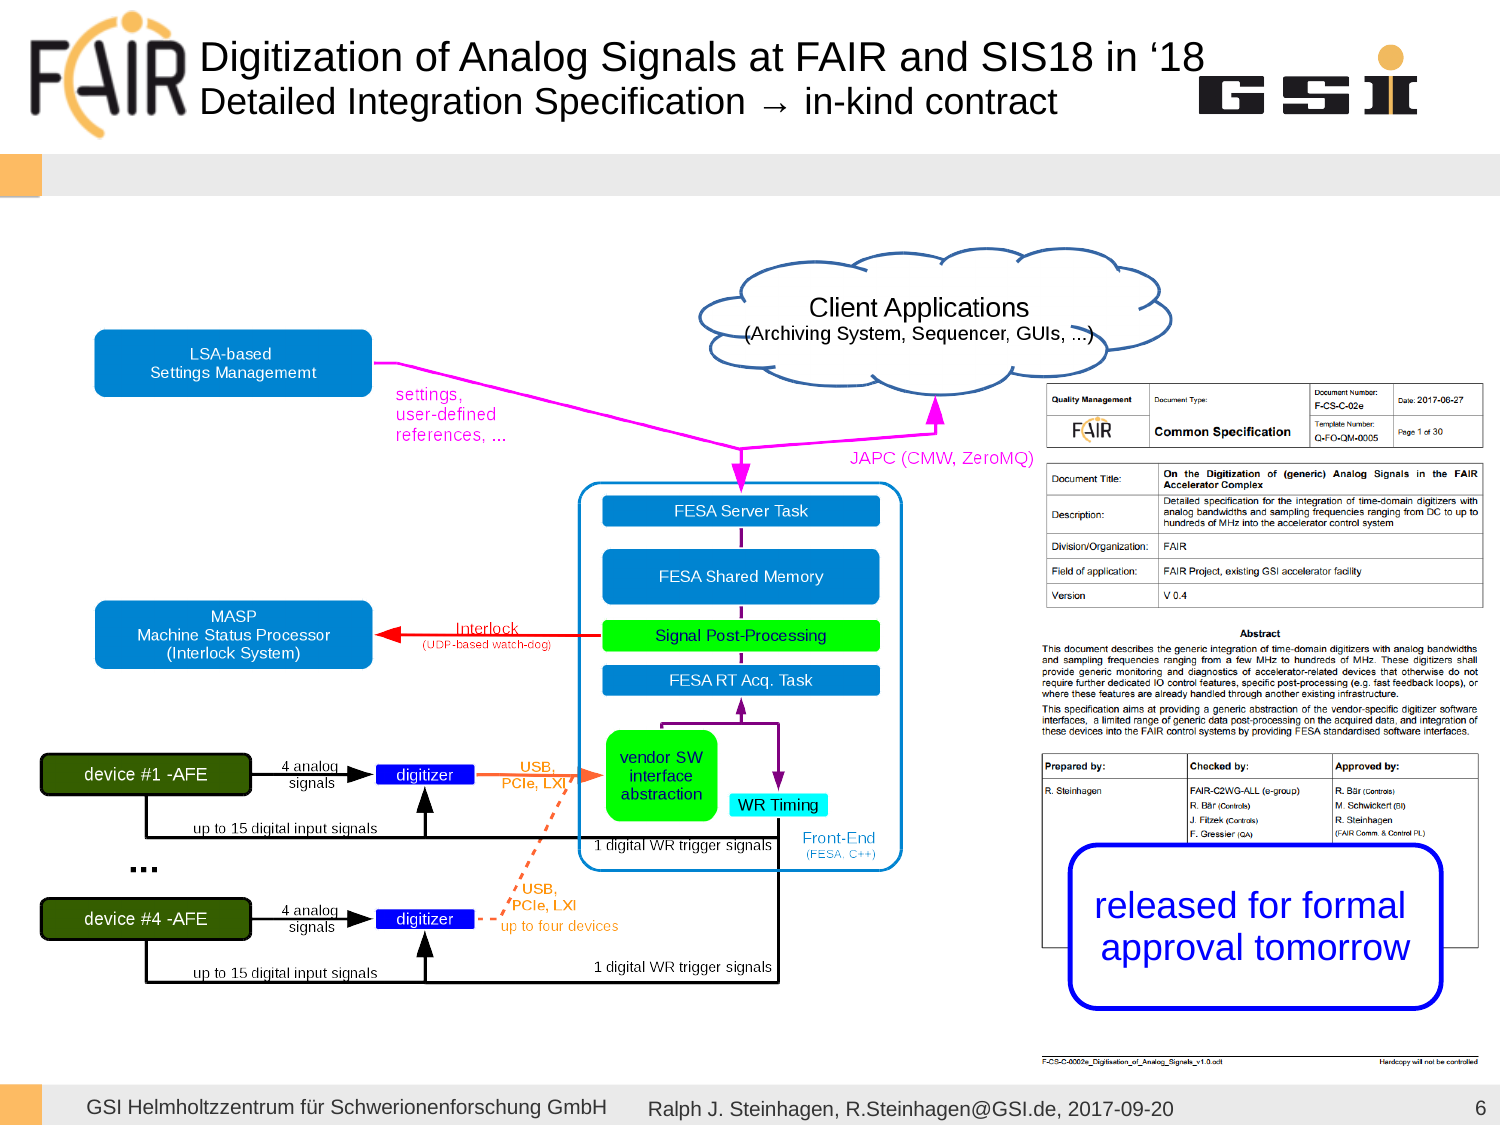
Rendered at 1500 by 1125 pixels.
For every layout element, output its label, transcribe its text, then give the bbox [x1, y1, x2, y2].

title Digitization of Analog Signals at FAIR and SIS18 in ‘18 Detailed Integration Specification → in-kind contract [199, 9, 1211, 147]
picture [30, 9, 187, 141]
picture [23, 209, 1485, 1072]
text_box released for formal approval tomorrow [1070, 845, 1442, 1009]
picture [1211, 42, 1419, 117]
